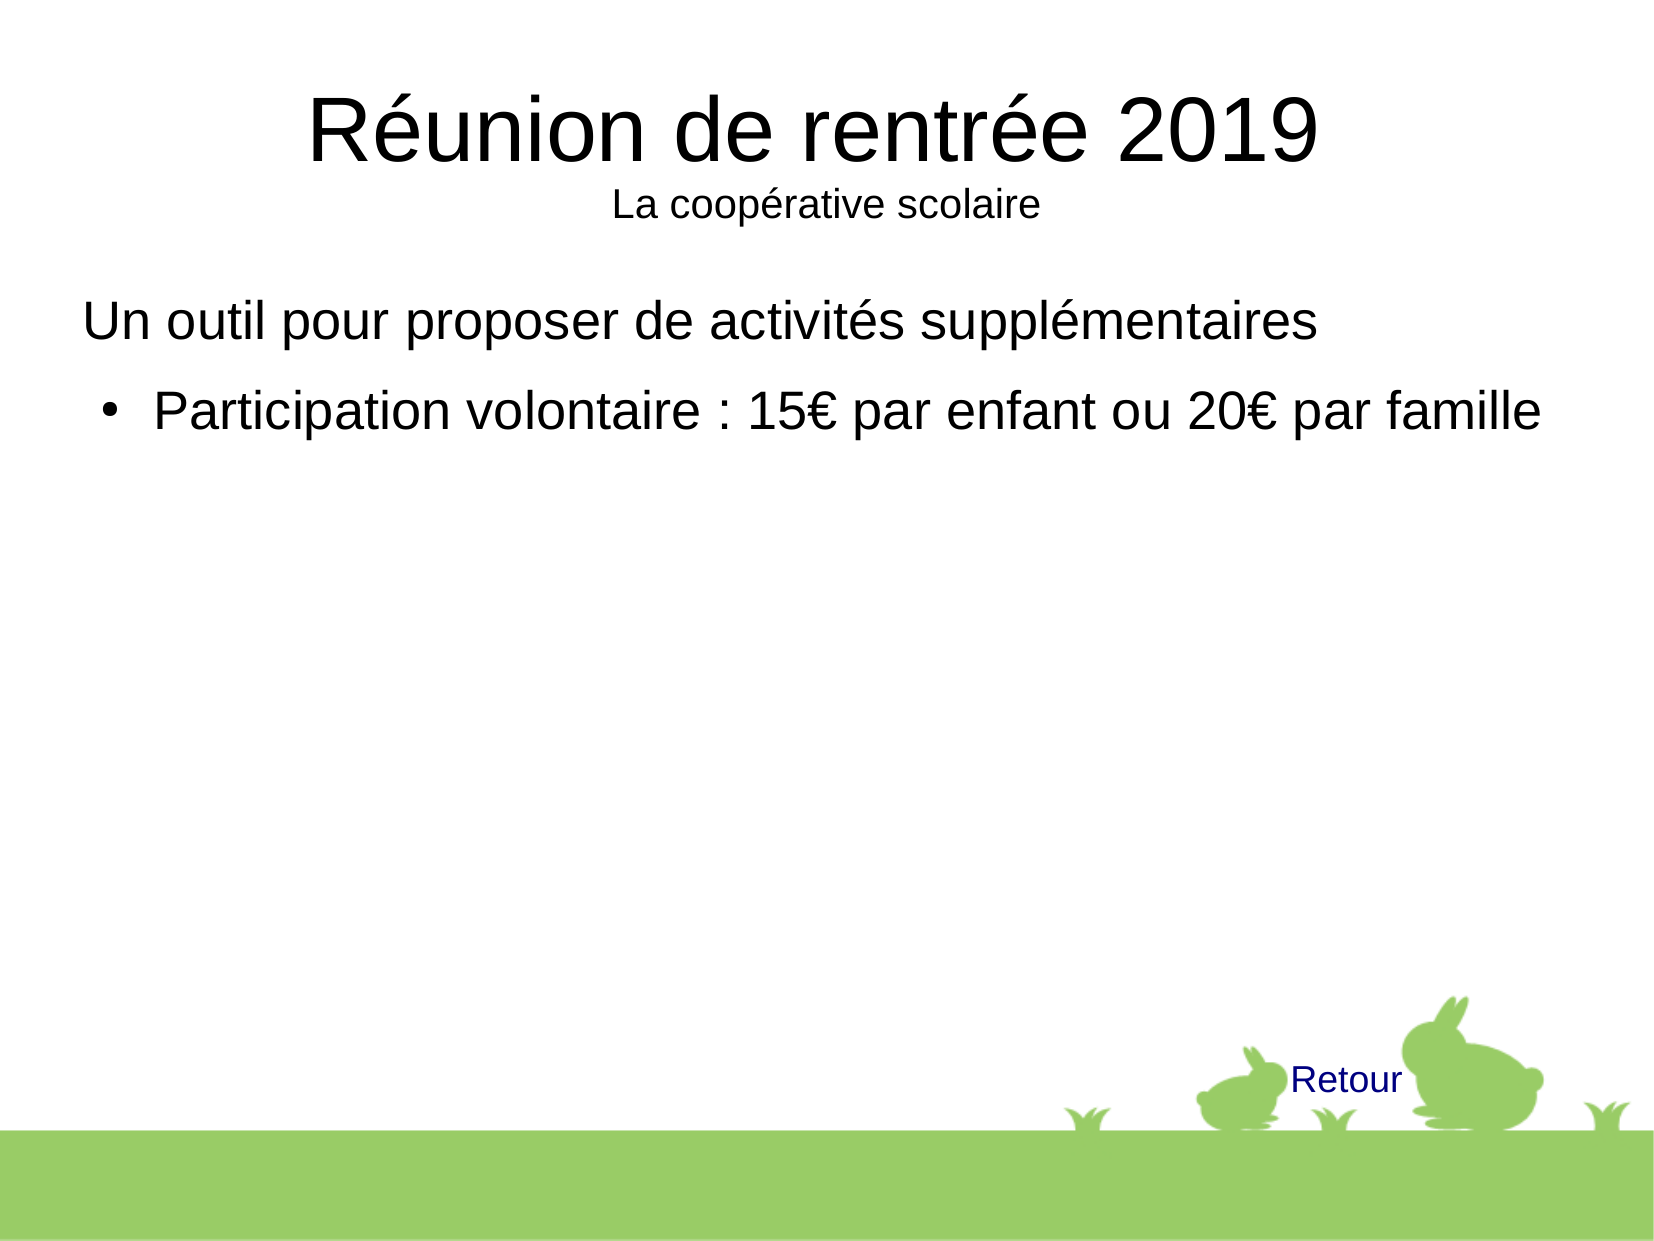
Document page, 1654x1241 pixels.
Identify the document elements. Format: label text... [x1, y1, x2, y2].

title Réunion de rentrée 2019 La coopérative scolaire [82, 49, 1571, 257]
list Un outil pour proposer de activités supplémentaires Participation volontaire : 15€ par enfant ou 20€ par famille [82, 290, 1571, 1010]
text_box Retour [1275, 1051, 1441, 1115]
picture [0, 0, 1654, 1241]
